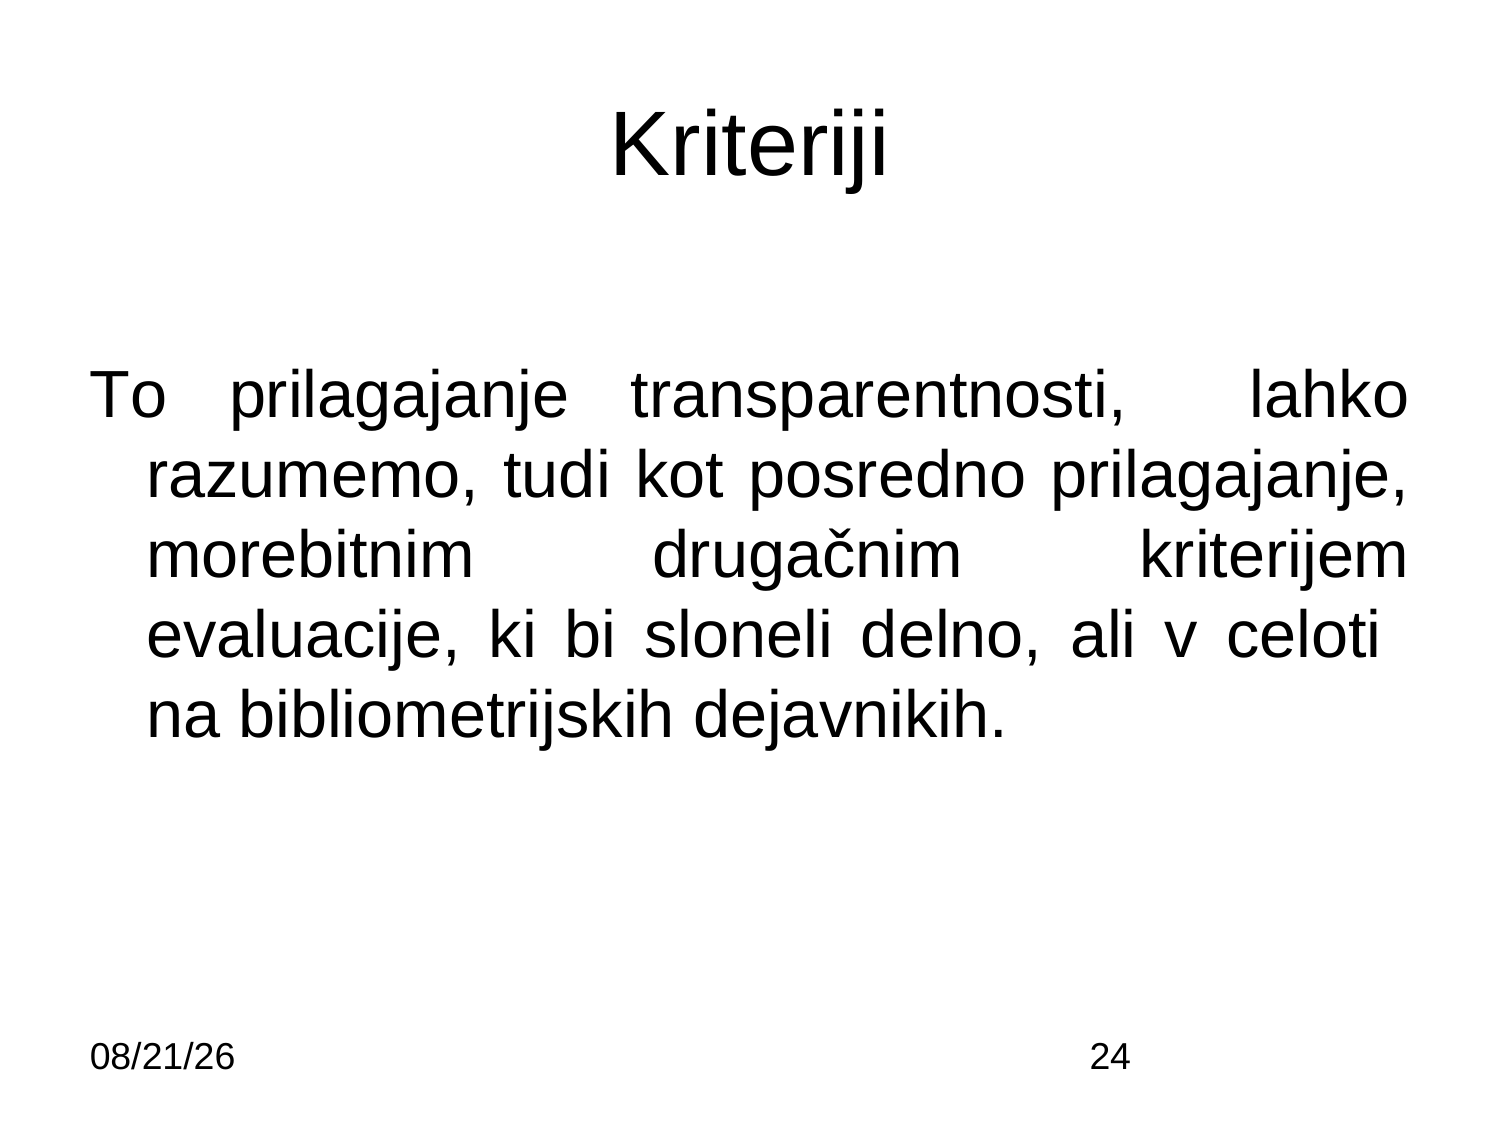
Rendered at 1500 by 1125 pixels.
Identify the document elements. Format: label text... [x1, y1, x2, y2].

list To prilagajanje transparentnosti, lahko razumemo, tudi kot posredno prilagajanje, morebitnim drugačnim kriterijem evaluacije, ki bi sloneli delno, ali v celoti na bibliometrijskih dejavnikih. [75, 262, 1426, 1006]
title Kriteriji [75, 45, 1426, 233]
